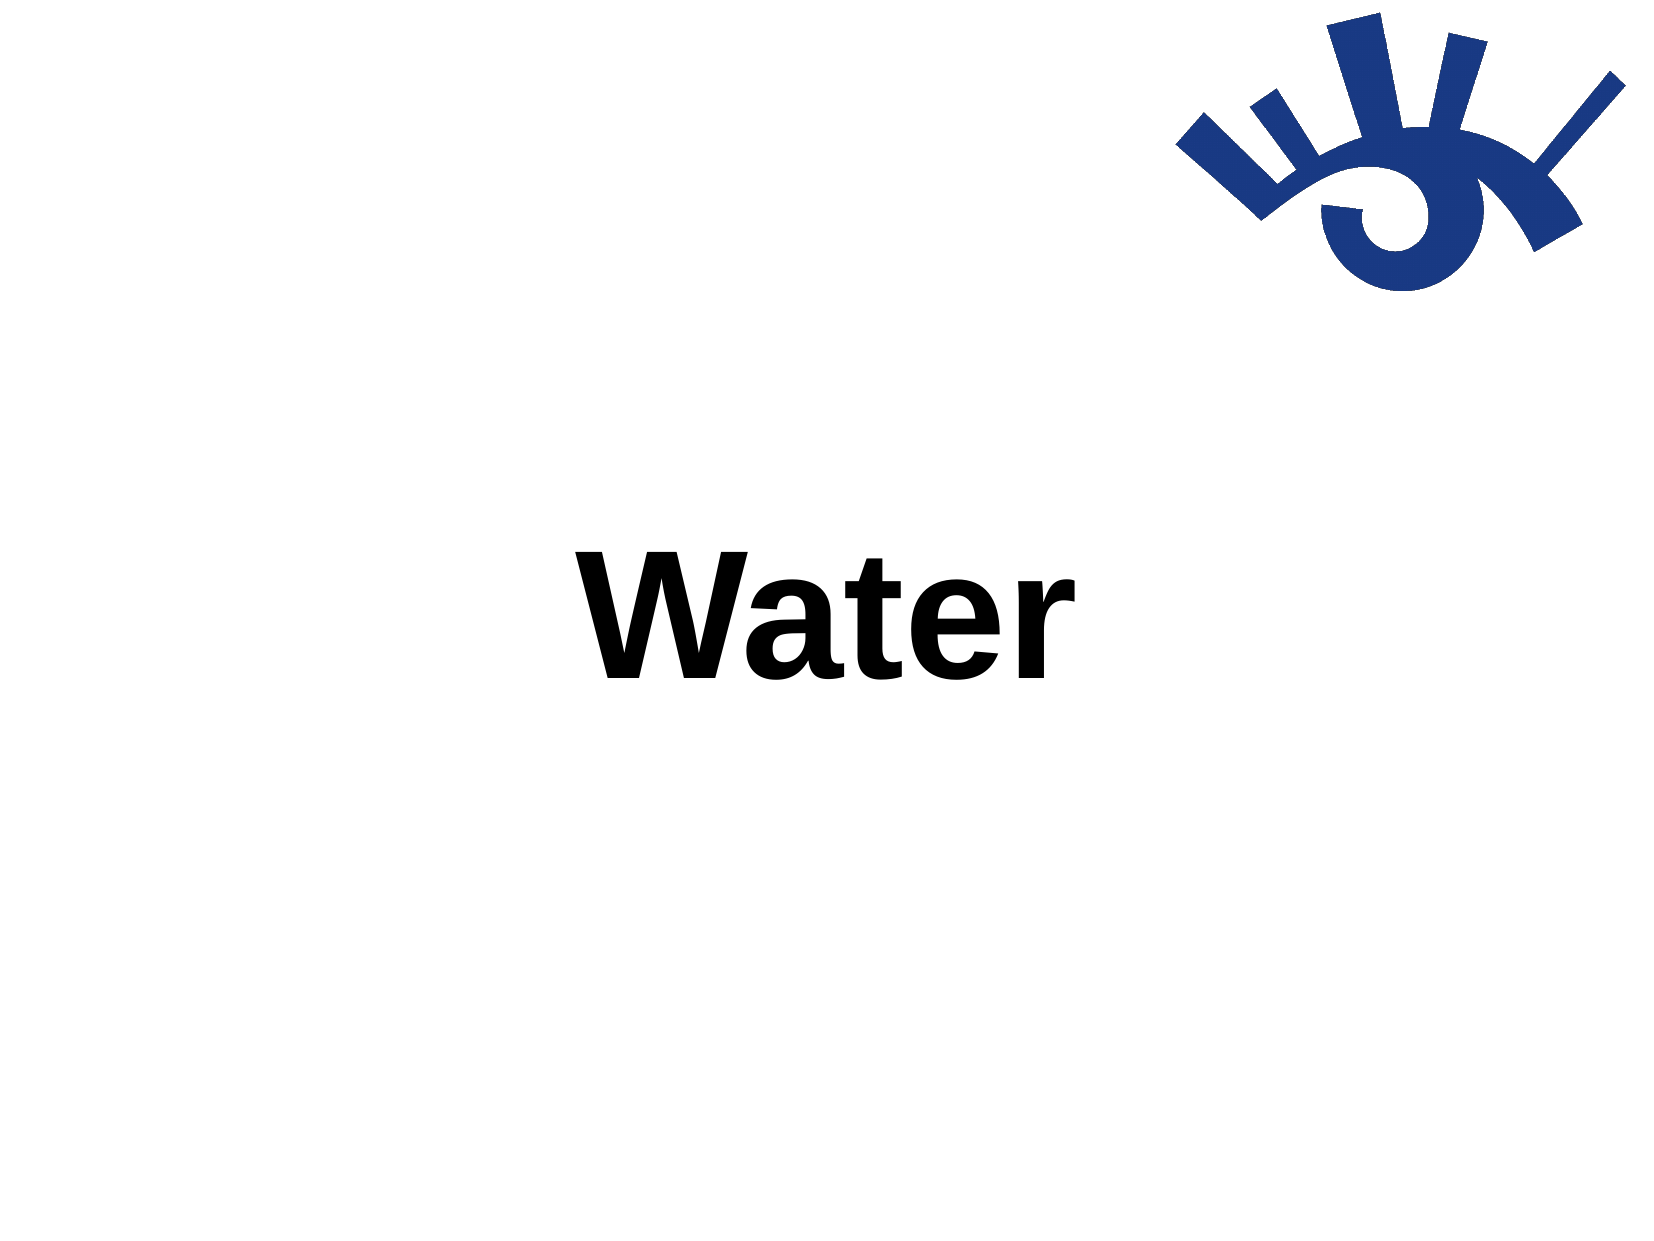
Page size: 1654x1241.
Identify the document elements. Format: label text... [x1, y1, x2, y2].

subtitle Water [82, 60, 1571, 1171]
picture [1175, 12, 1626, 316]
